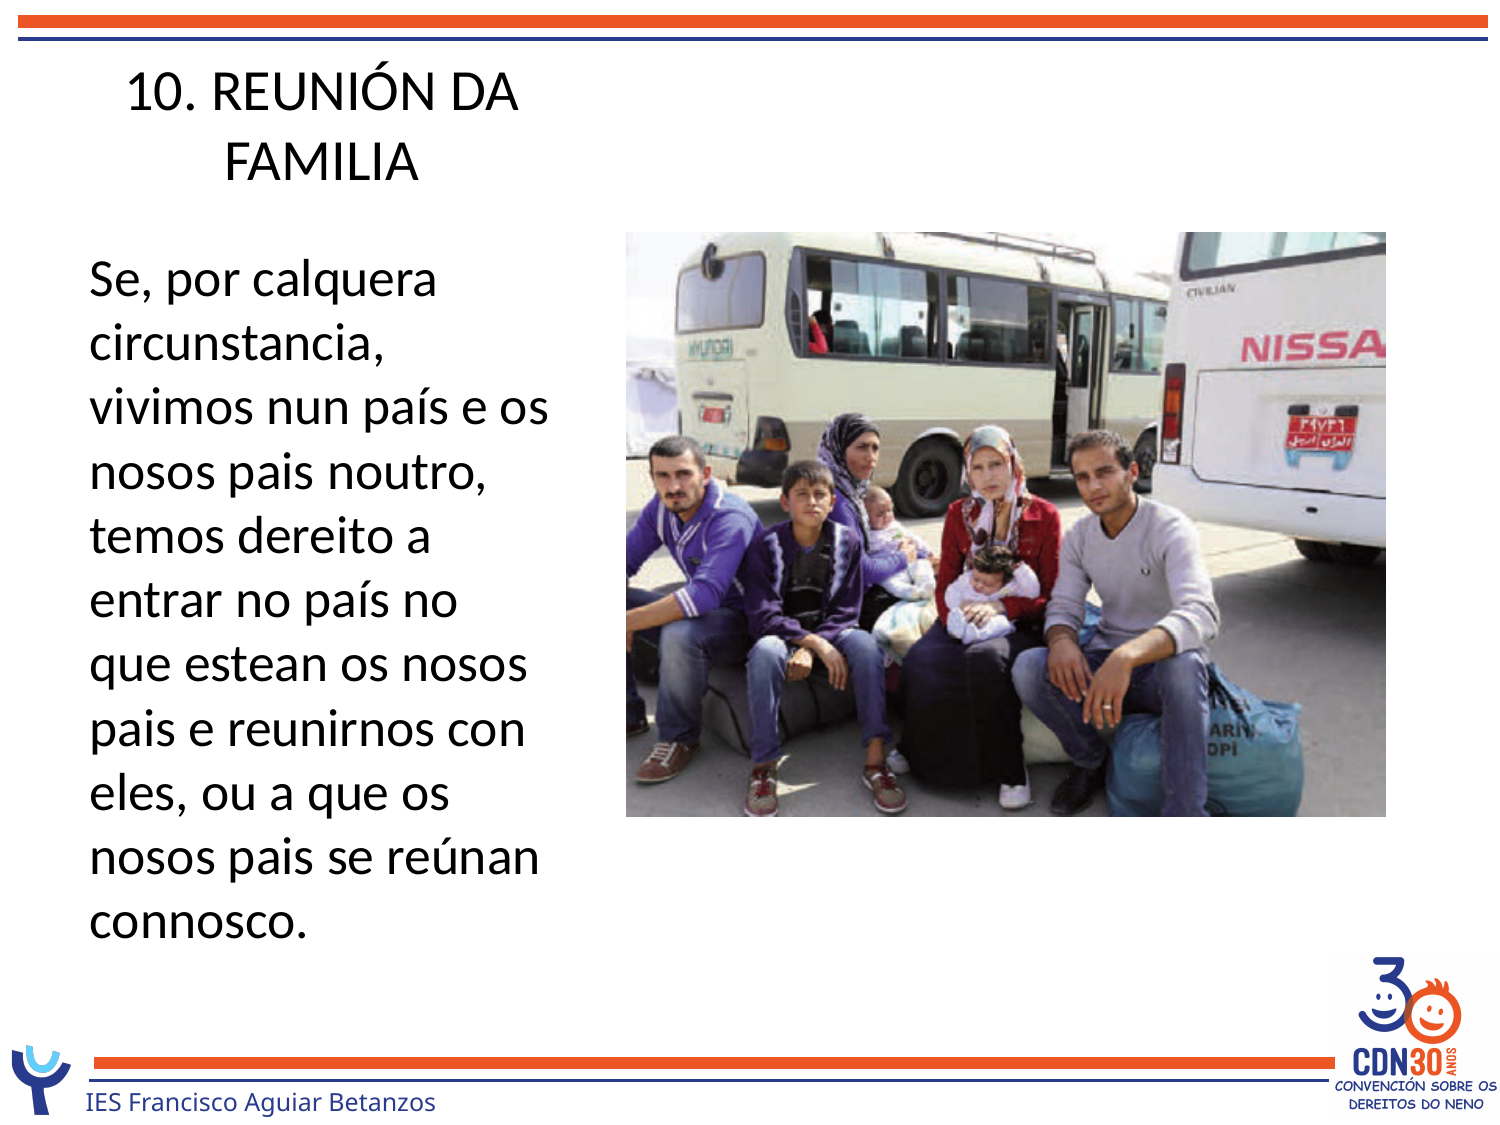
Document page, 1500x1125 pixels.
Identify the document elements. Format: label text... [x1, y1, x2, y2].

list Se, por calquera circunstancia, vivimos nun país e os nosos pais noutro, temos dereito a entrar no país no que estean os nosos pais e reunirnos con eles, ou a que os nosos pais se reúnan connosco. [75, 235, 569, 1005]
picture [626, 232, 1386, 817]
picture [11, 1045, 71, 1115]
picture [1330, 956, 1500, 1115]
title 10. REUNIÓN DA FAMILIA [75, 44, 569, 235]
